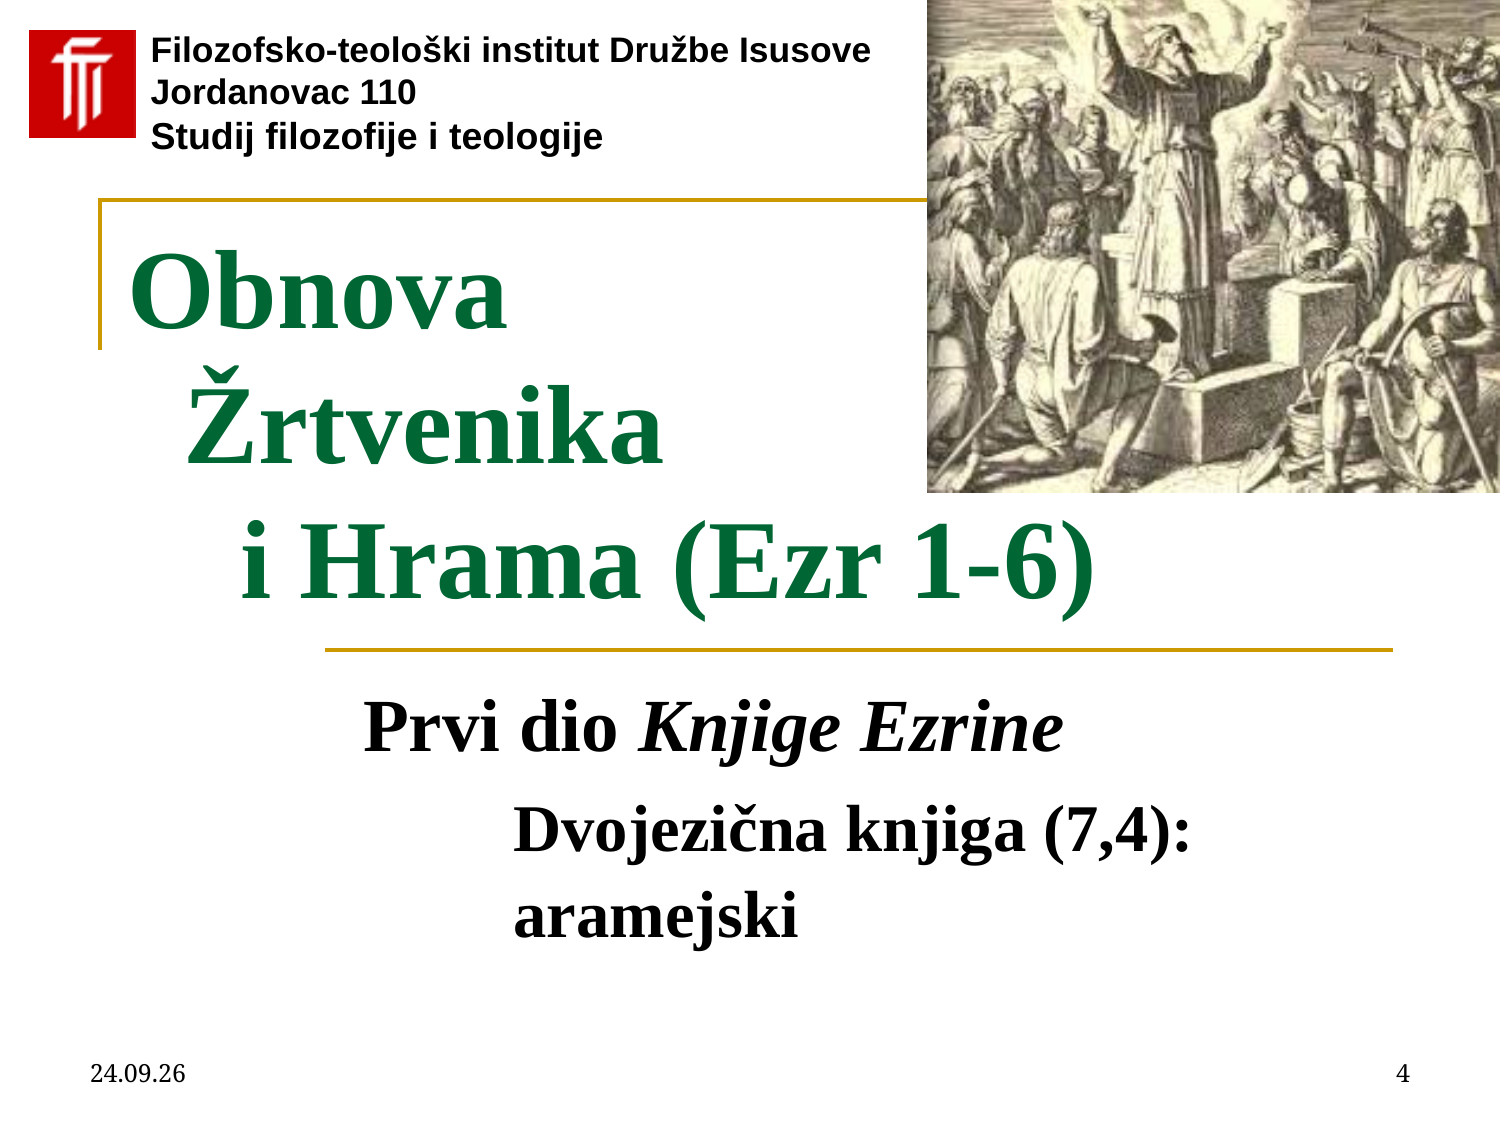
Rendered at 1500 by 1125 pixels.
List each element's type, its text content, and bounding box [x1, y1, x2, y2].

picture [29, 30, 135, 138]
text_box Filozofsko-teološki institut Družbe Isusove Jordanovac 110 Studij filozofije i teologije [135, 19, 904, 165]
text_box <number> [1074, 1024, 1426, 1100]
subtitle Prvi dio Knjige Ezrine Dvojezična knjiga (7,4): aramejski [348, 668, 1399, 1047]
text_box 09.12.25 [74, 1024, 426, 1100]
title Obnova Žrtvenika i Hrama (Ezr 1-6) [112, 208, 1388, 650]
picture [927, 0, 1500, 493]
